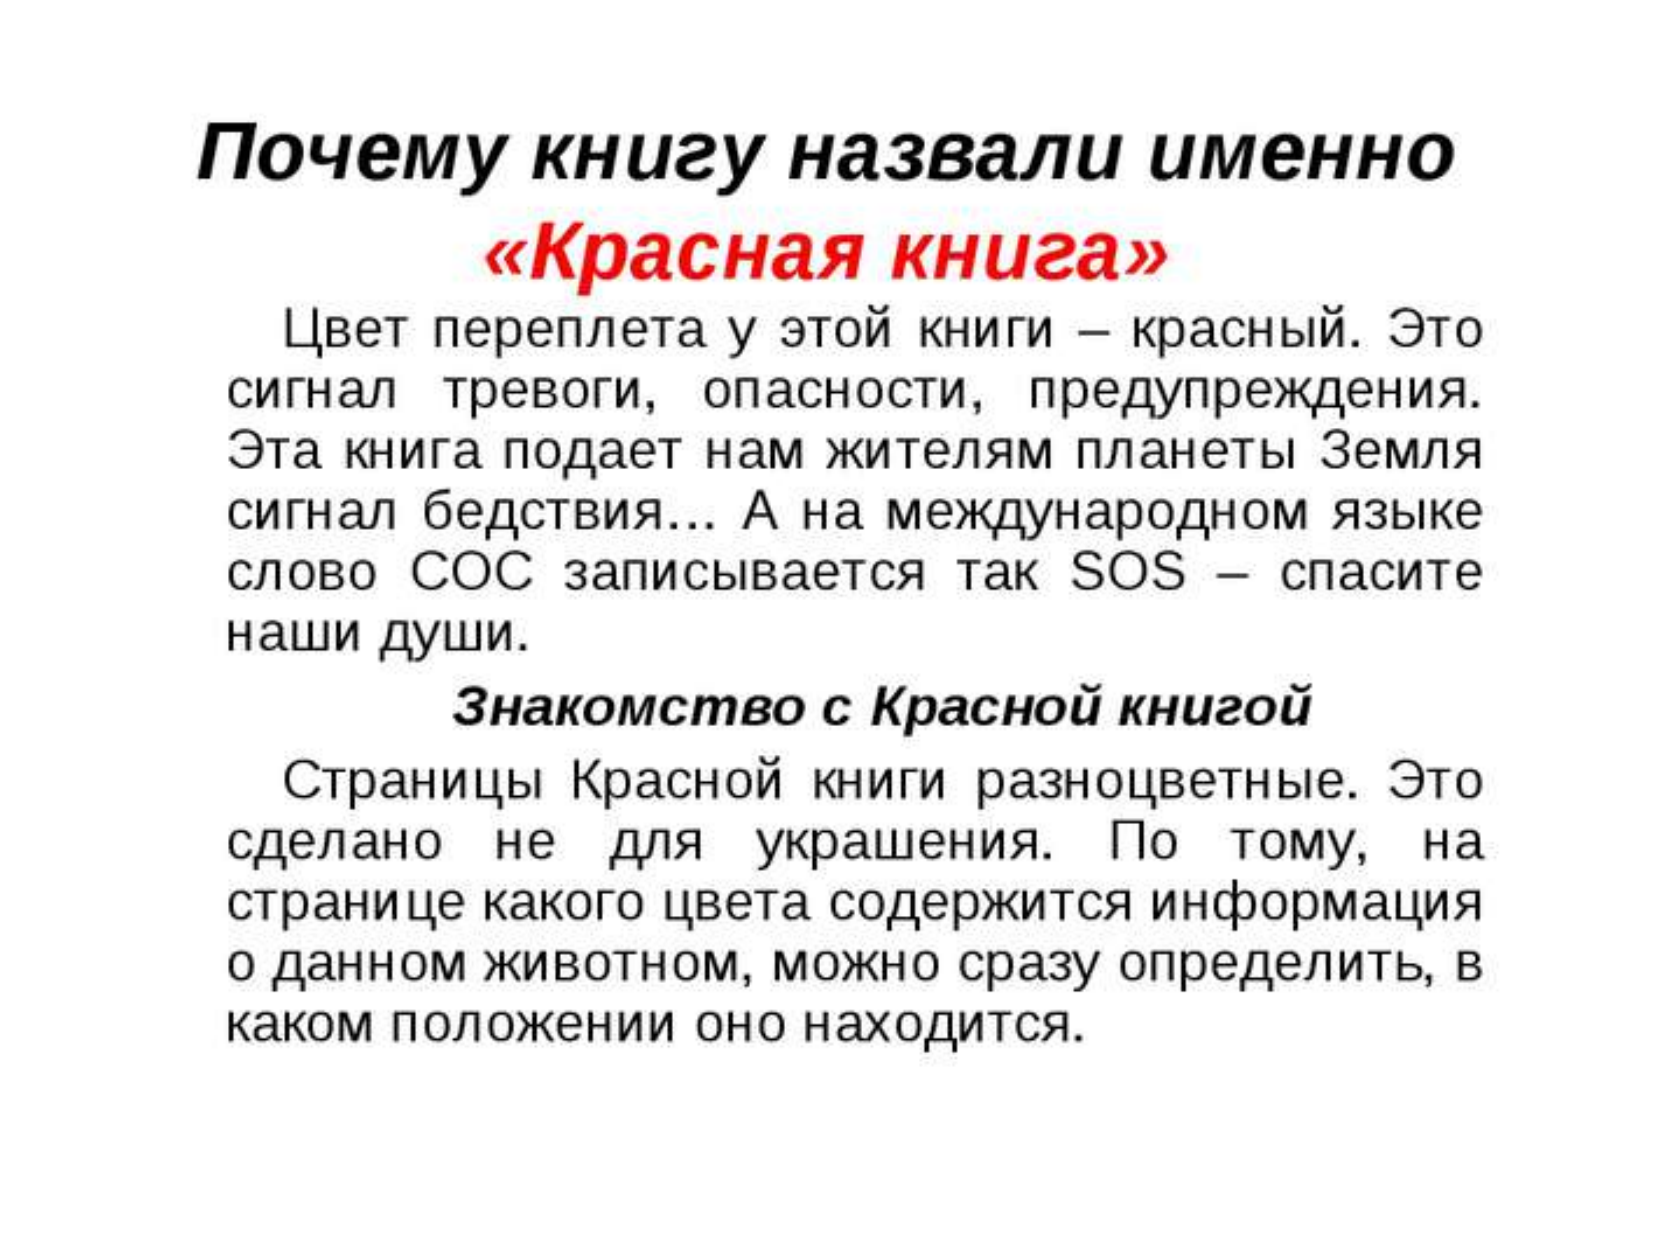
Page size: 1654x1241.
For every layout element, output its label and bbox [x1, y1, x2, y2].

picture [80, 58, 1574, 1179]
